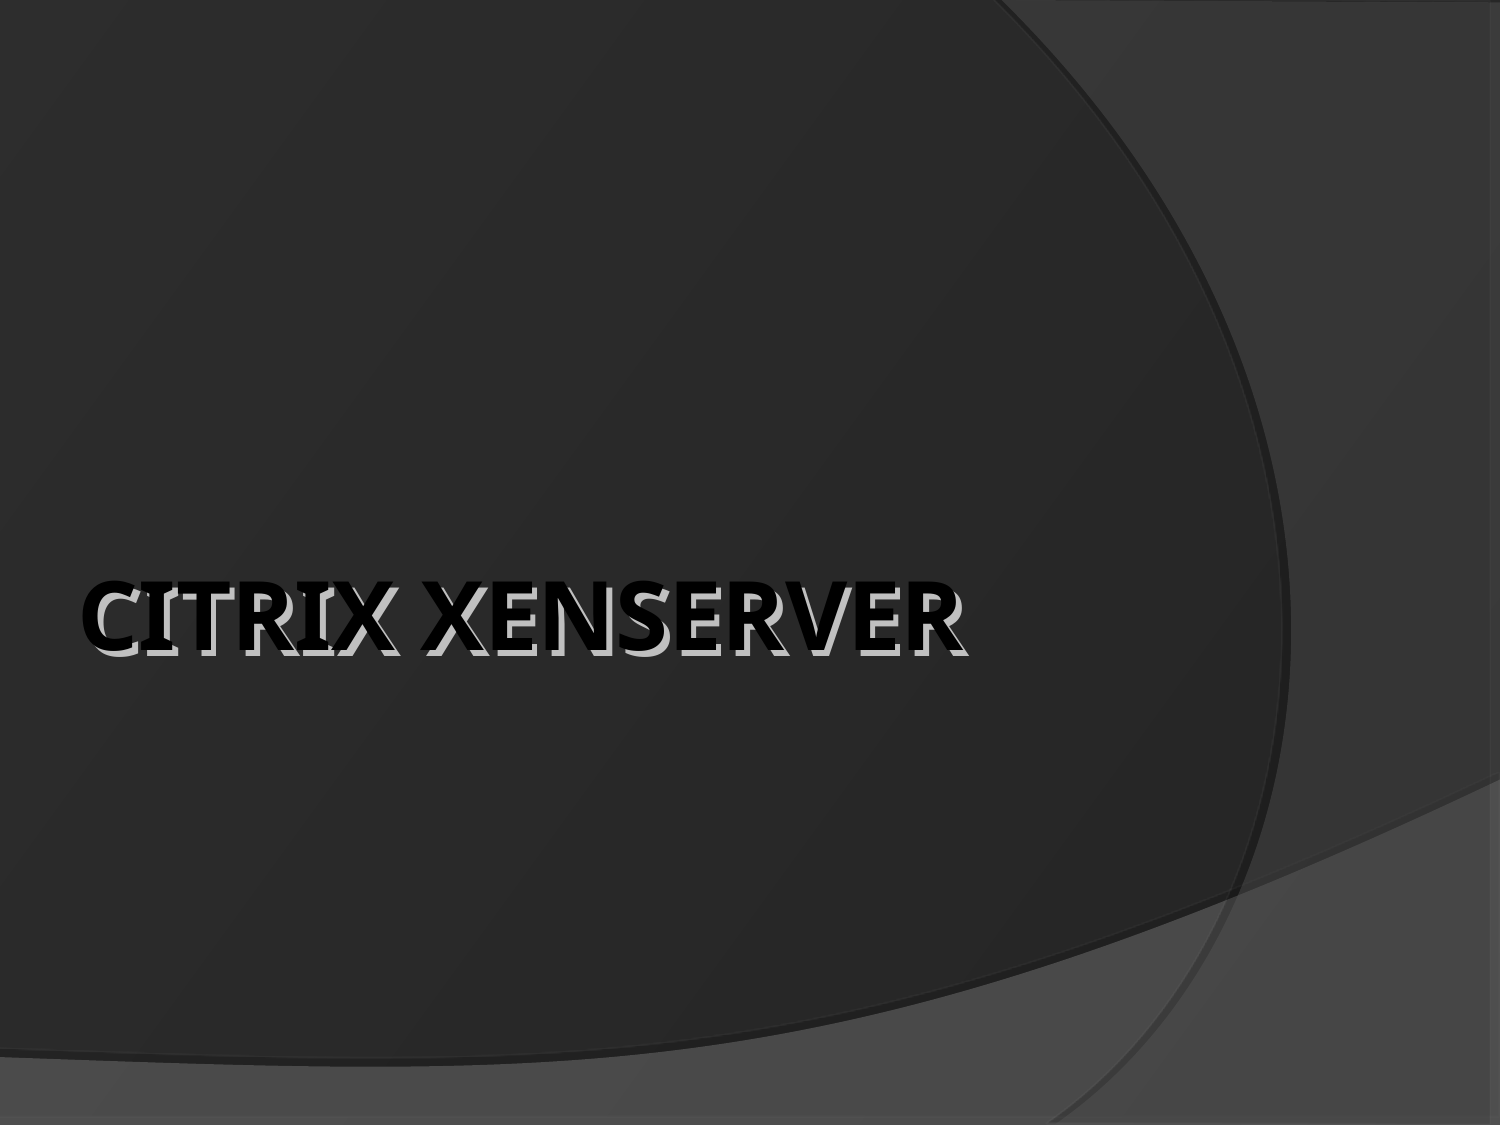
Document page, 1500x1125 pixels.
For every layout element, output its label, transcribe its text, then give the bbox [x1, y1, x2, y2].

title Citrix XenServer [70, 547, 1134, 925]
